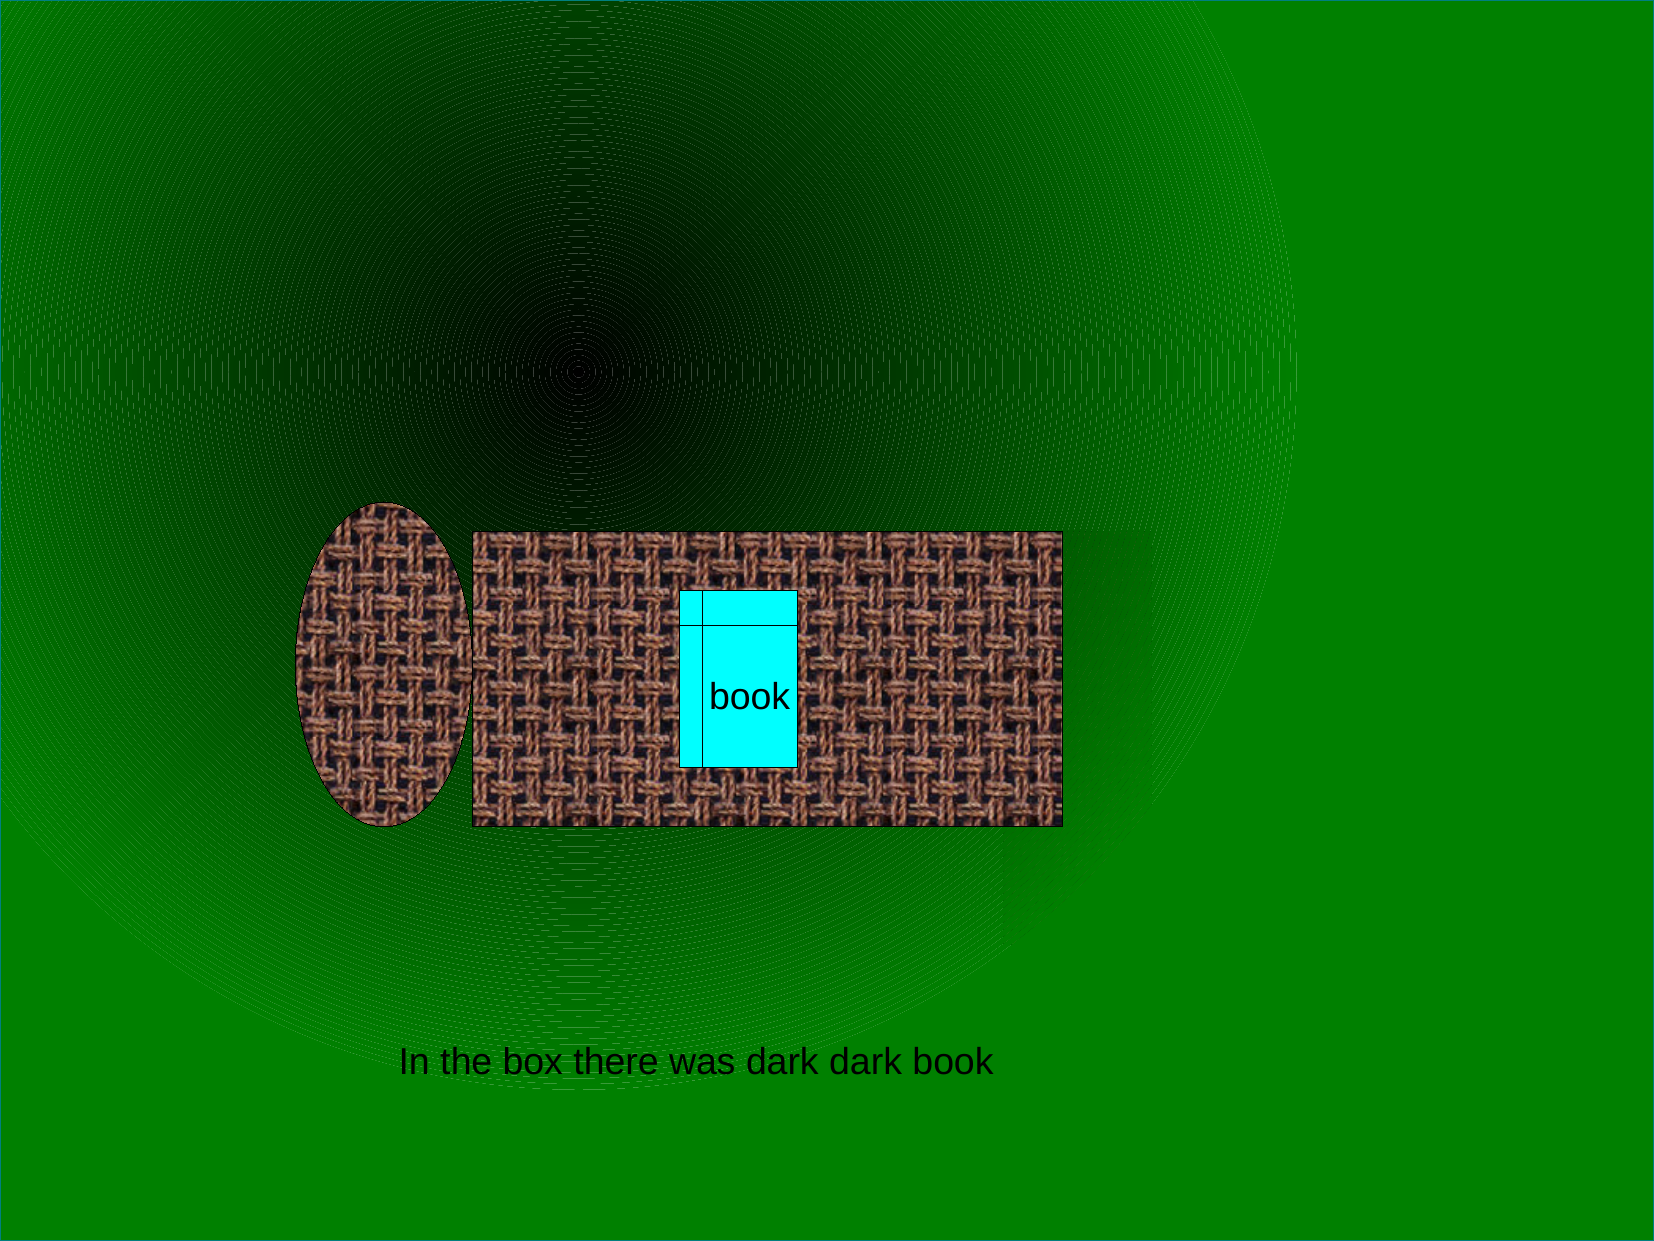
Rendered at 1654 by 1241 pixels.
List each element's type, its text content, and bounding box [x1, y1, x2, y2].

text_box book [679, 590, 798, 768]
text_box [0, 0, 1654, 1241]
text_box In the box there was dark dark book [383, 1033, 1008, 1091]
